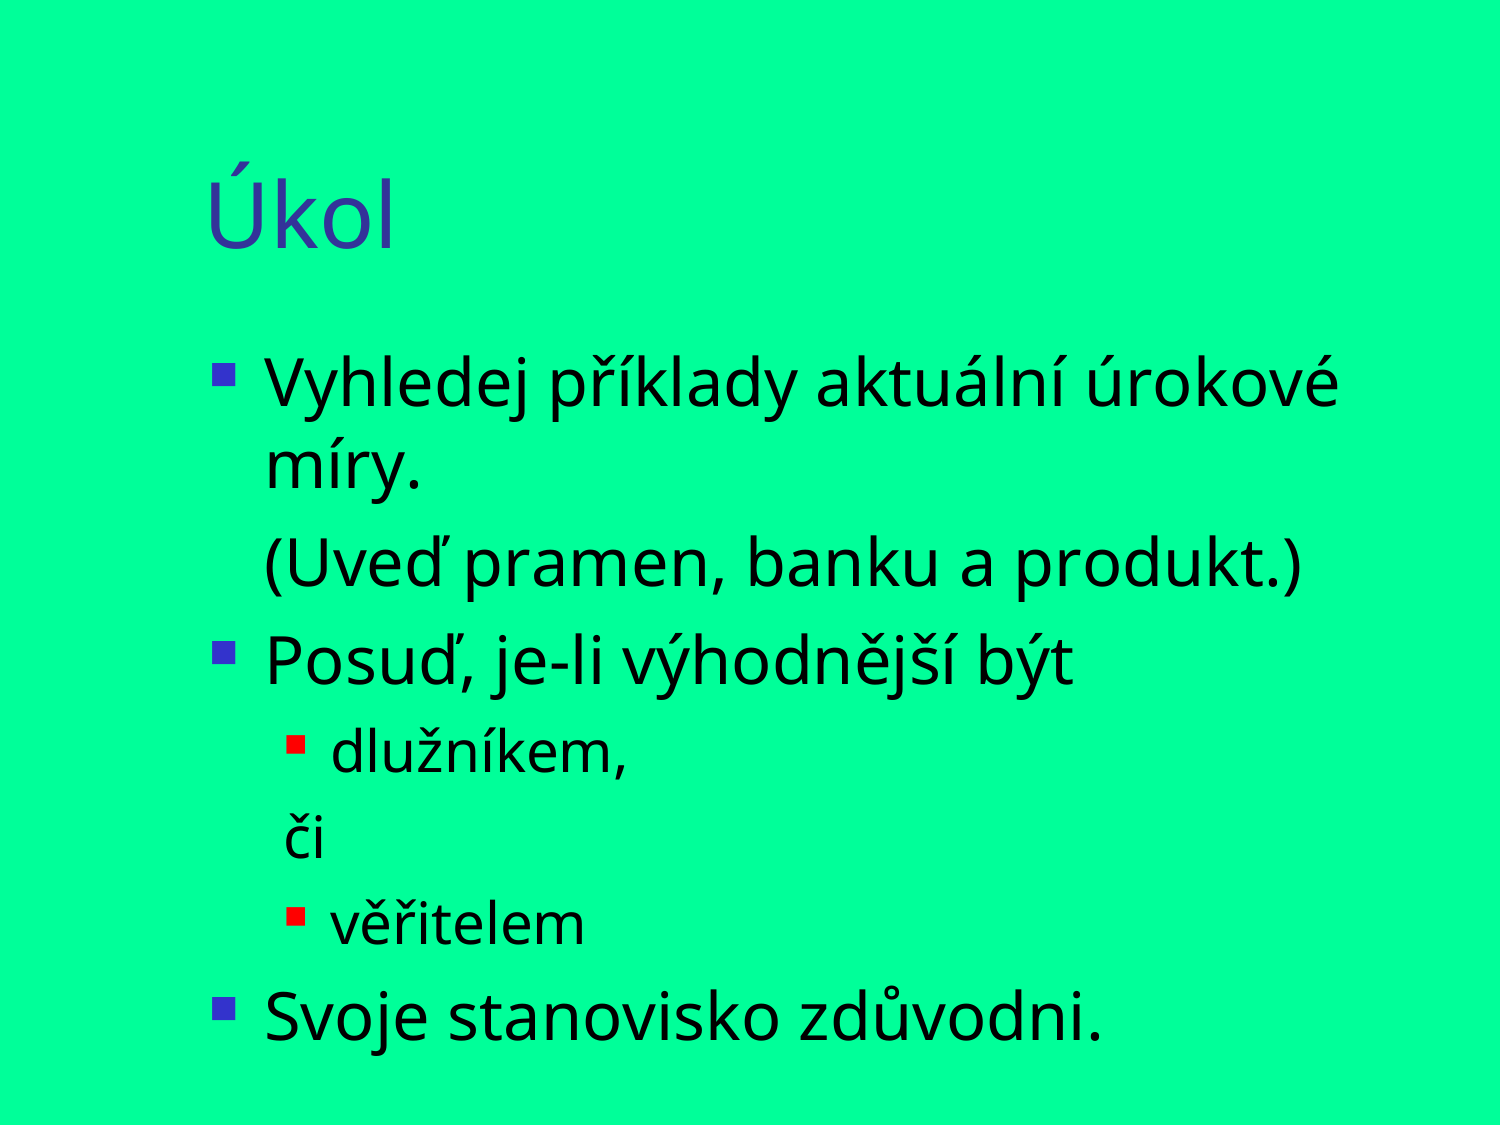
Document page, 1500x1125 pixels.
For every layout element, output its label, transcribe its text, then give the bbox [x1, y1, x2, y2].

title Úkol [188, 35, 1467, 276]
list Vyhledej příklady aktuální úrokové míry. (Uveď pramen, banku a produkt.) Posuď, je-li výhodnější být dlužníkem, či věřitelem Svoje stanovisko zdůvodni. [193, 331, 1469, 1032]
